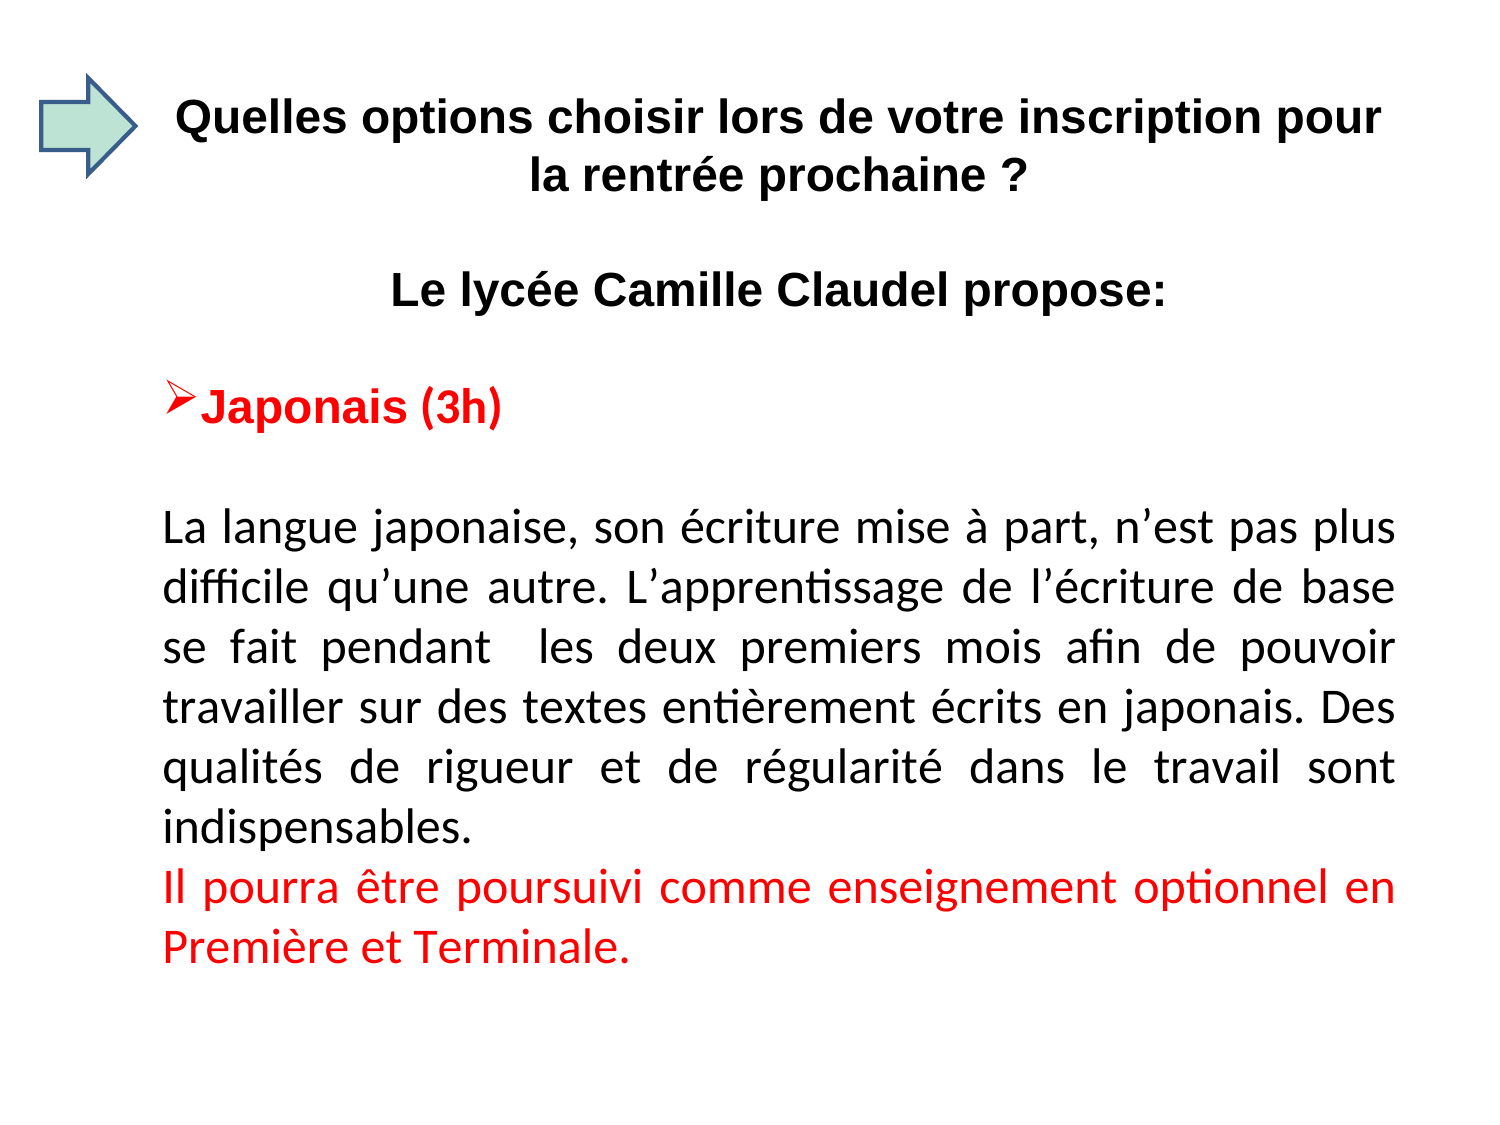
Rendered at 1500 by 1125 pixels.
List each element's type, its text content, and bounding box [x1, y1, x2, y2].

text_box Quelles options choisir lors de votre inscription pour la rentrée prochaine ? Le lycée Camille Claudel propose: Japonais (3h) La langue japonaise, son écriture mise à part, n’est pas plus difficile qu’une autre. L’apprentissage de l’écriture de base se fait pendant les deux premiers mois afin de pouvoir travailler sur des textes entièrement écrits en japonais. Des qualités de rigueur et de régularité dans le travail sont indispensables. Il pourra être poursuivi comme enseignement optionnel en Première et Terminale. [147, 78, 1412, 1041]
text_box [41, 78, 136, 174]
